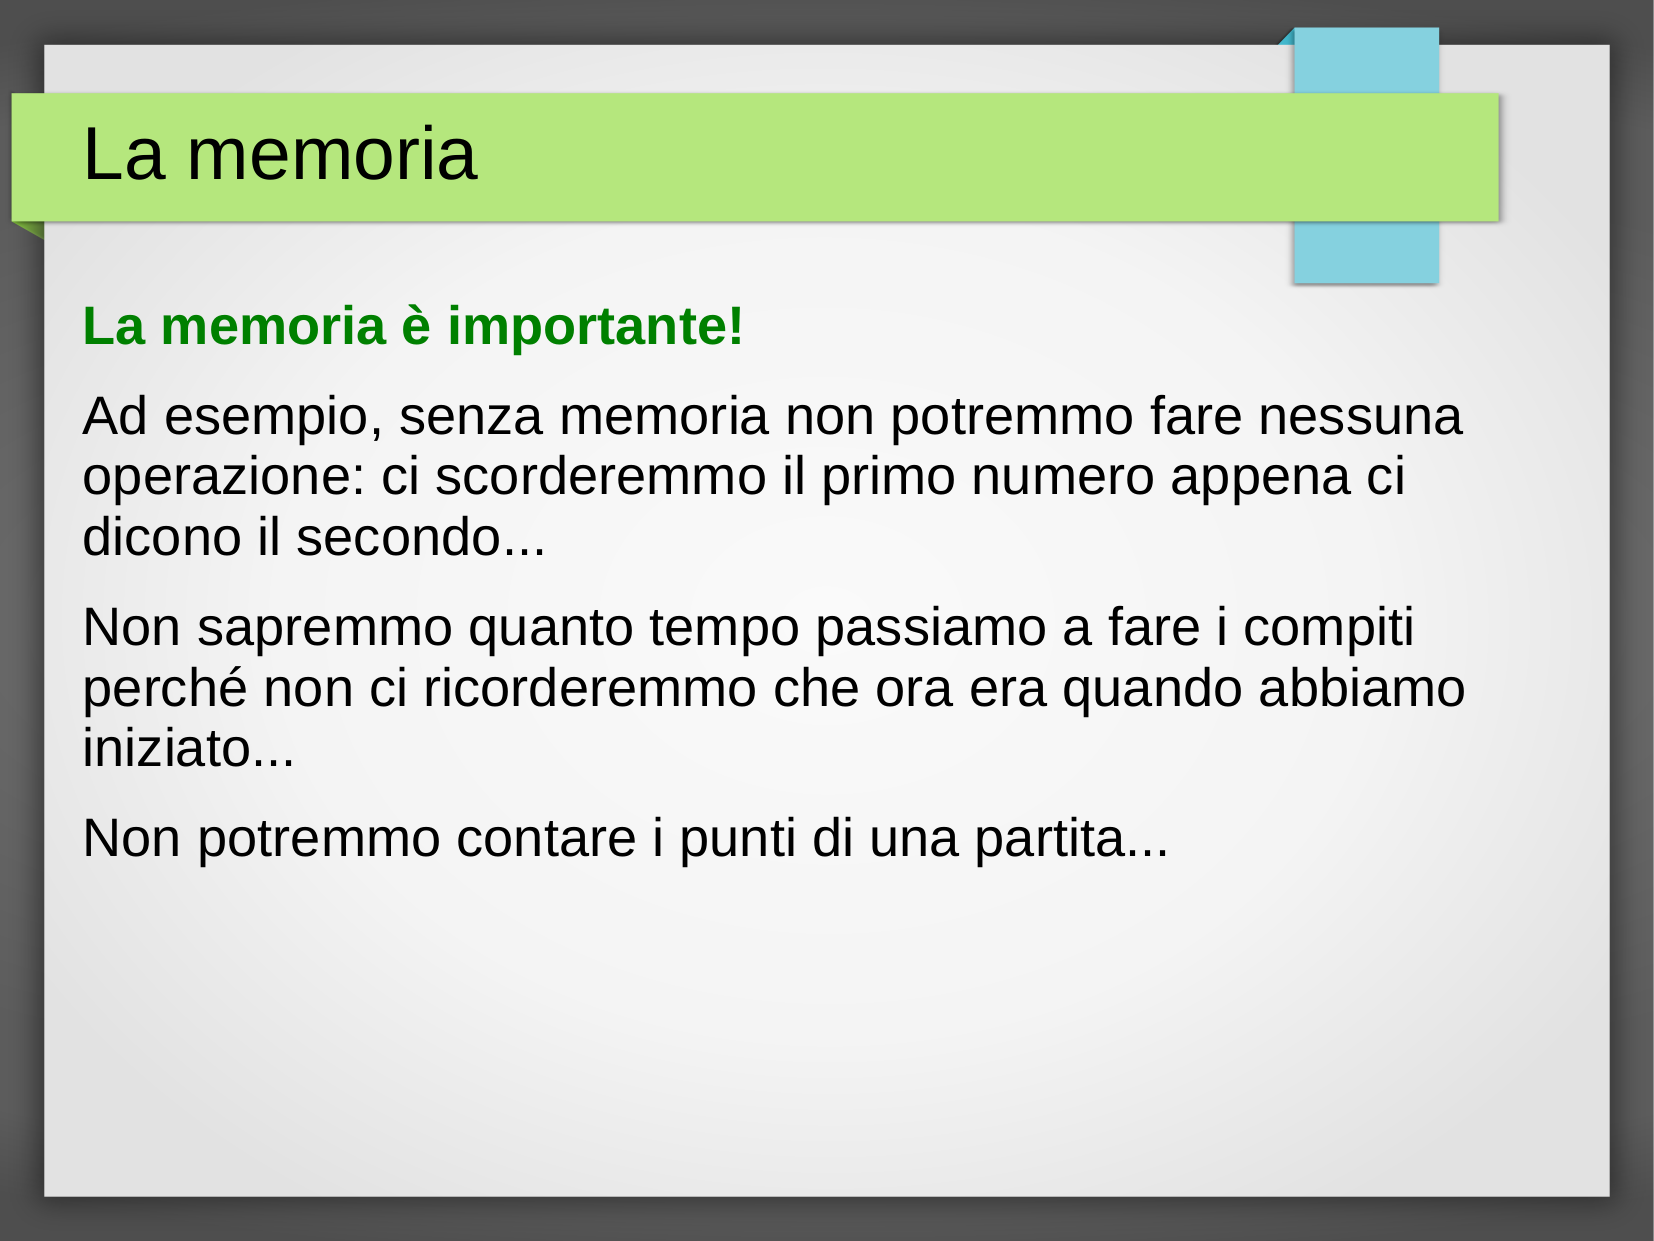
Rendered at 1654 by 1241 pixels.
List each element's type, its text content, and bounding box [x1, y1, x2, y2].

title La memoria [82, 94, 1264, 213]
list La memoria è importante! Ad esempio, senza memoria non potremmo fare nessuna operazione: ci scorderemmo il primo numero appena ci dicono il secondo... Non sapremmo quanto tempo passiamo a fare i compiti perché non ci ricorderemmo che ora era quando abbiamo iniziato... Non potremmo contare i punti di una partita... [82, 295, 1571, 1015]
picture [0, 0, 1654, 1241]
